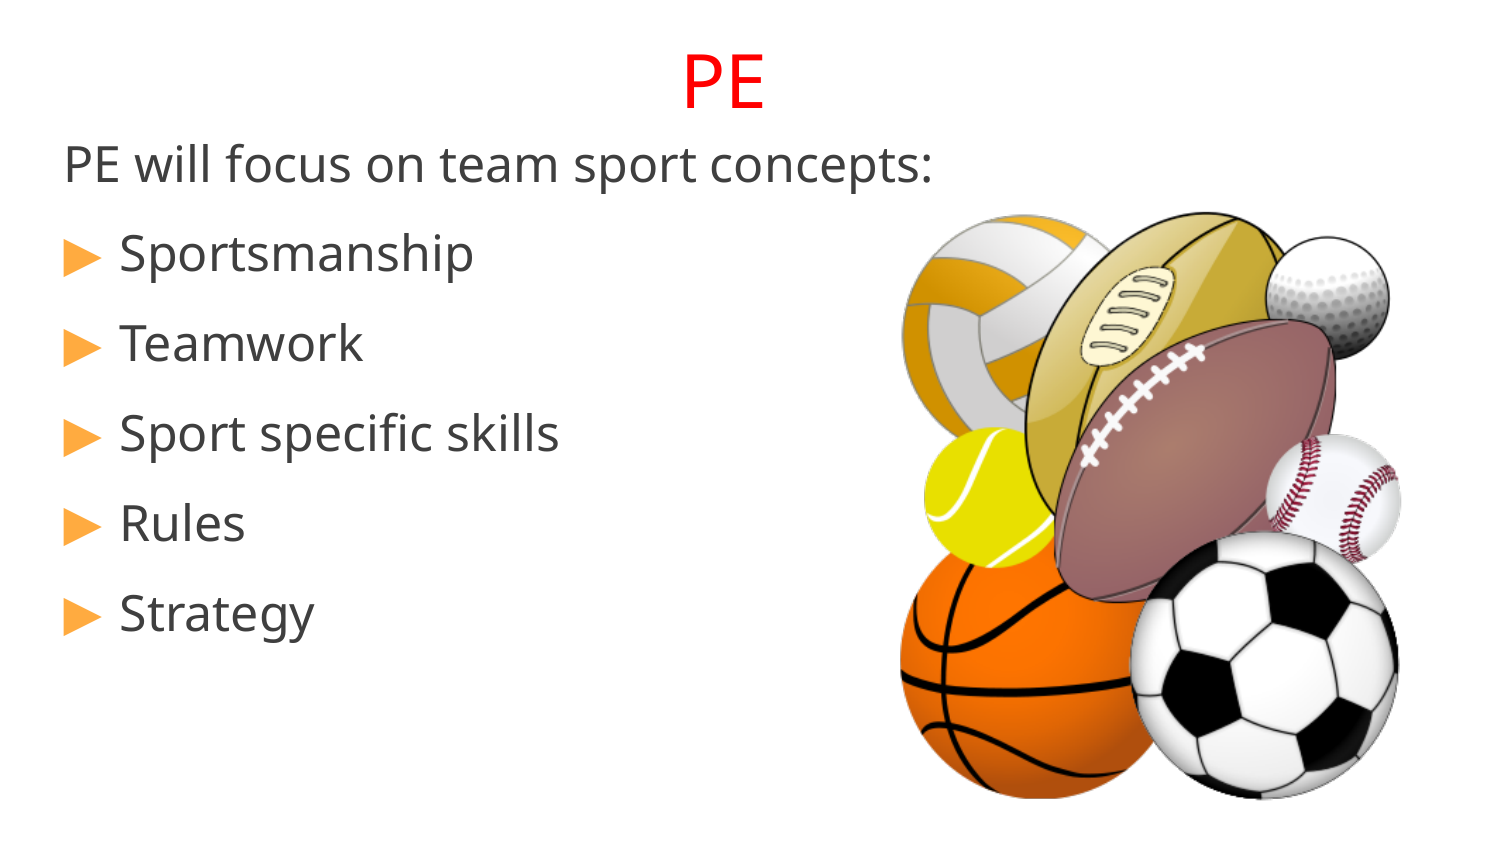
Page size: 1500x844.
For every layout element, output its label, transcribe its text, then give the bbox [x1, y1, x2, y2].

title PE [84, 25, 1364, 168]
picture [895, 208, 1411, 820]
list PE will focus on team sport concepts: Sportsmanship Teamwork Sport specific skills Rules Strategy [48, 115, 1287, 745]
